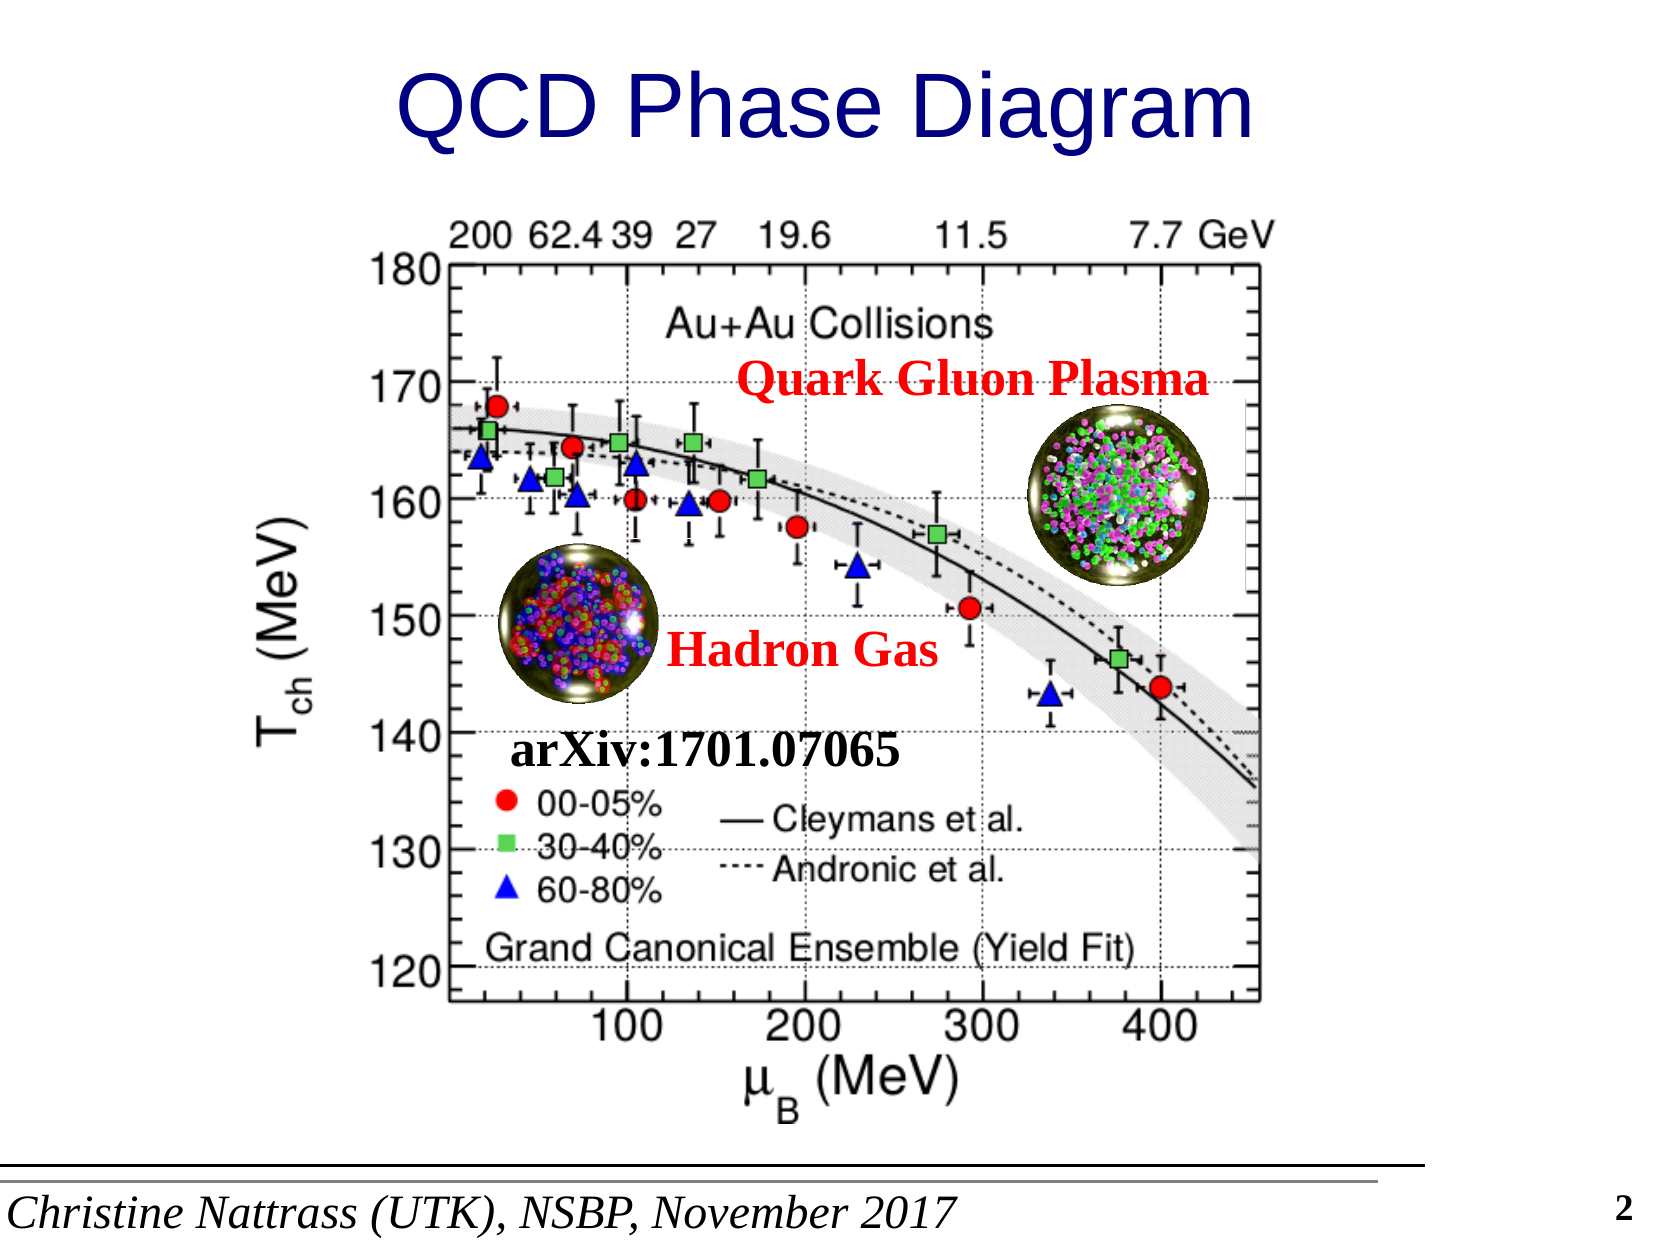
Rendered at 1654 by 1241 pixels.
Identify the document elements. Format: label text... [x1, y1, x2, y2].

text_box arXiv:1701.07065 [495, 686, 960, 869]
text_box Hadron Gas [691, 613, 1086, 686]
picture [255, 219, 1276, 1124]
text_box Quark Gluon Plasma [690, 342, 1257, 415]
title QCD Phase Diagram [82, 40, 1571, 163]
